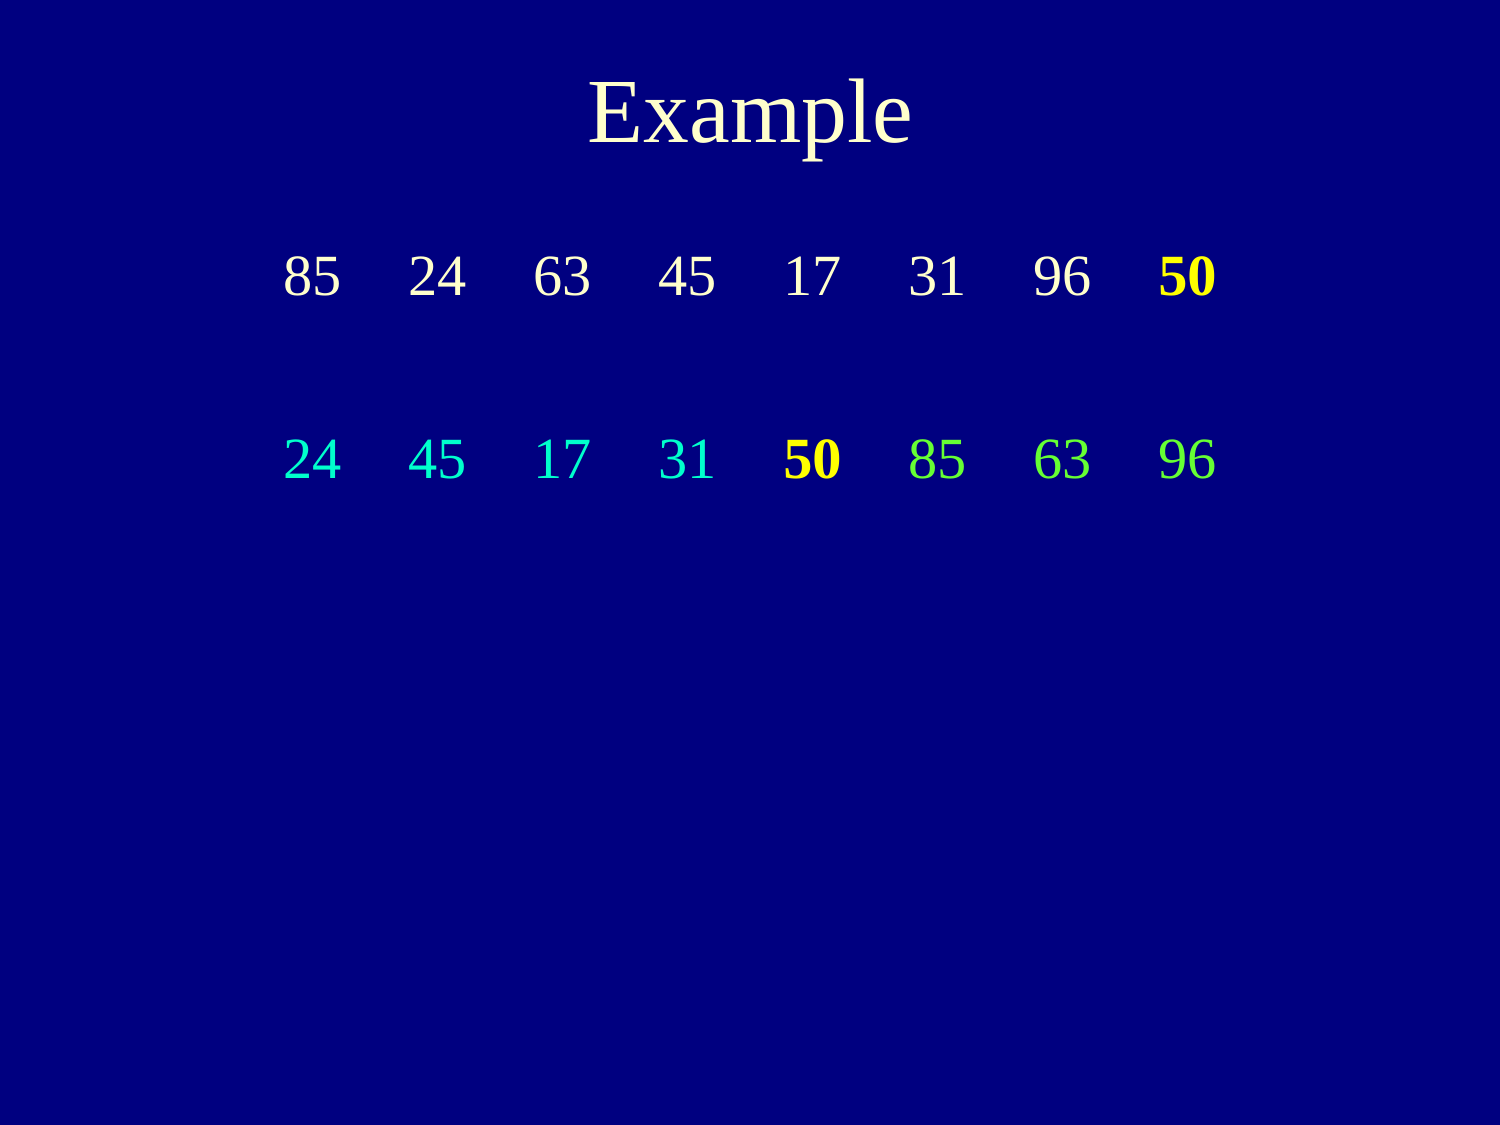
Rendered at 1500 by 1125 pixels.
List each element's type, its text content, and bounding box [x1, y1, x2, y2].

table_header 31 [625, 413, 750, 512]
table_header 50 [1125, 229, 1250, 325]
table_header 45 [375, 413, 500, 512]
table_header 85 [250, 229, 375, 325]
table_header 50 [750, 413, 875, 512]
table_header 17 [750, 229, 875, 325]
title Example [22, 43, 1480, 169]
table_header 17 [500, 413, 625, 512]
table_header 96 [1125, 413, 1250, 512]
table_header 63 [1000, 413, 1125, 512]
table_header 24 [250, 413, 375, 512]
table_header 63 [500, 229, 625, 325]
table_header 96 [1000, 229, 1125, 325]
table_header 31 [875, 229, 1000, 325]
table_header 24 [375, 229, 500, 325]
table_header 45 [625, 229, 750, 325]
table_header 85 [875, 413, 1000, 512]
